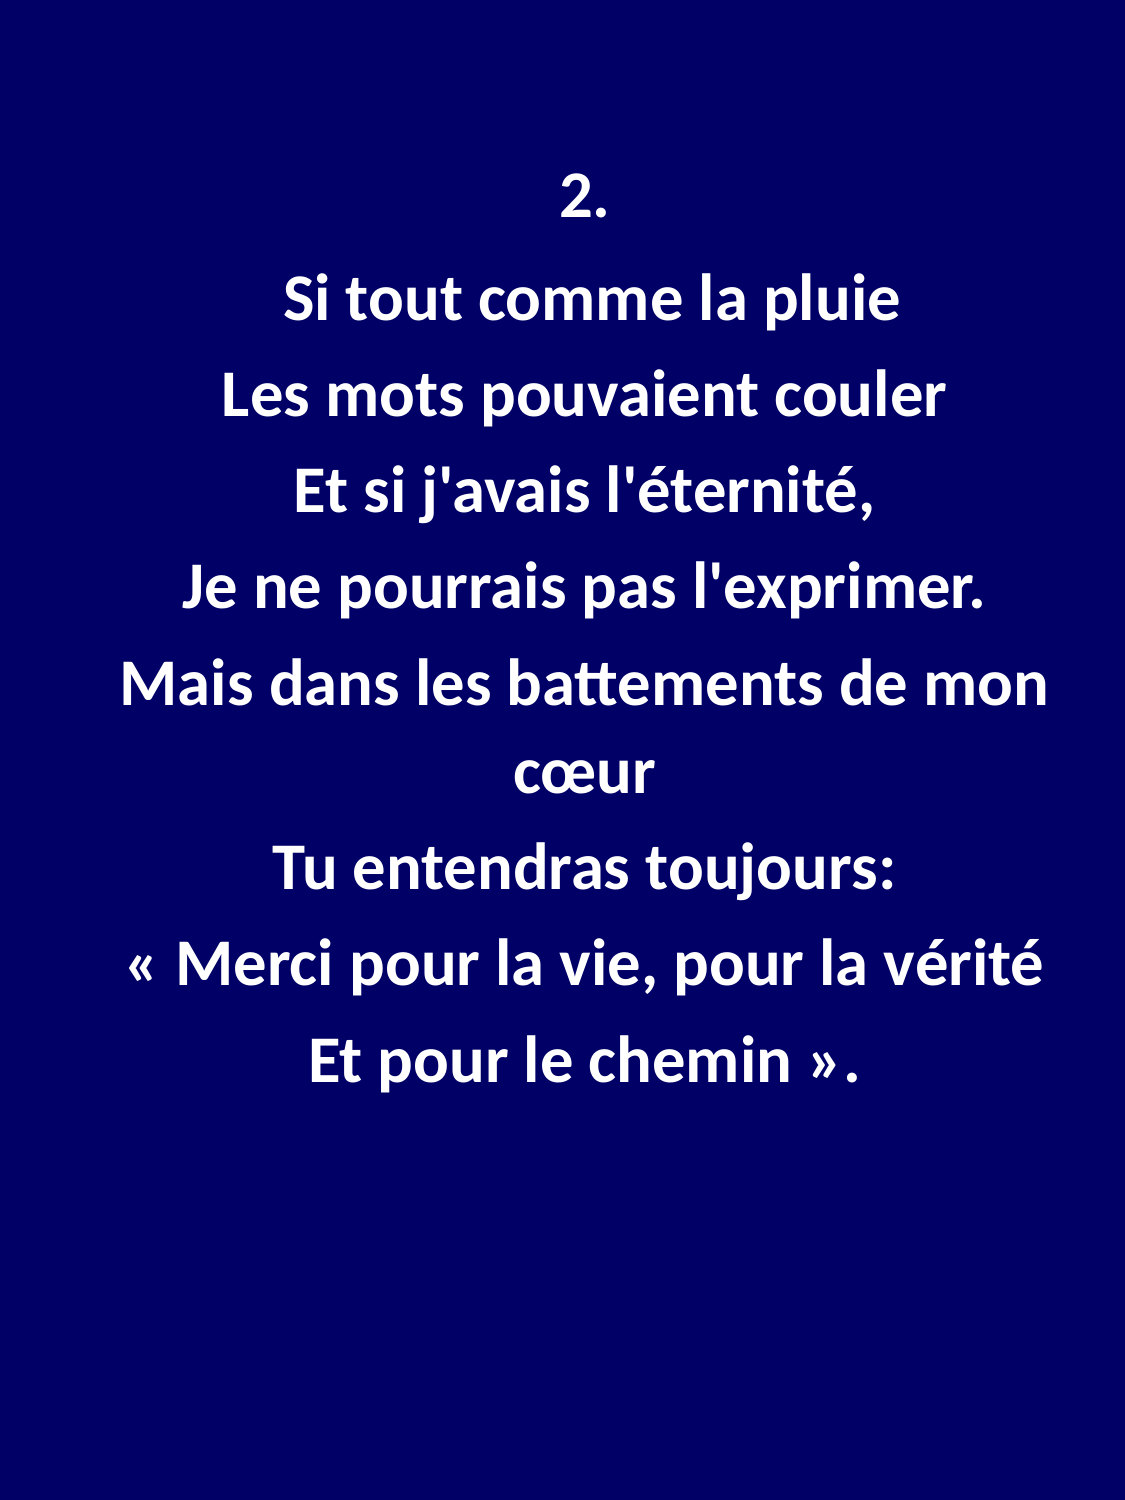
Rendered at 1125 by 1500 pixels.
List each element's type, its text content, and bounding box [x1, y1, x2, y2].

text_box 2. Si tout comme la pluie Les mots pouvaient couler Et si j'avais l'éternité, Je ne pourrais pas l'exprimer. Mais dans les battements de mon cœur Tu entendras toujours: « Merci pour la vie, pour la vérité Et pour le chemin ». [13, 44, 1112, 1471]
